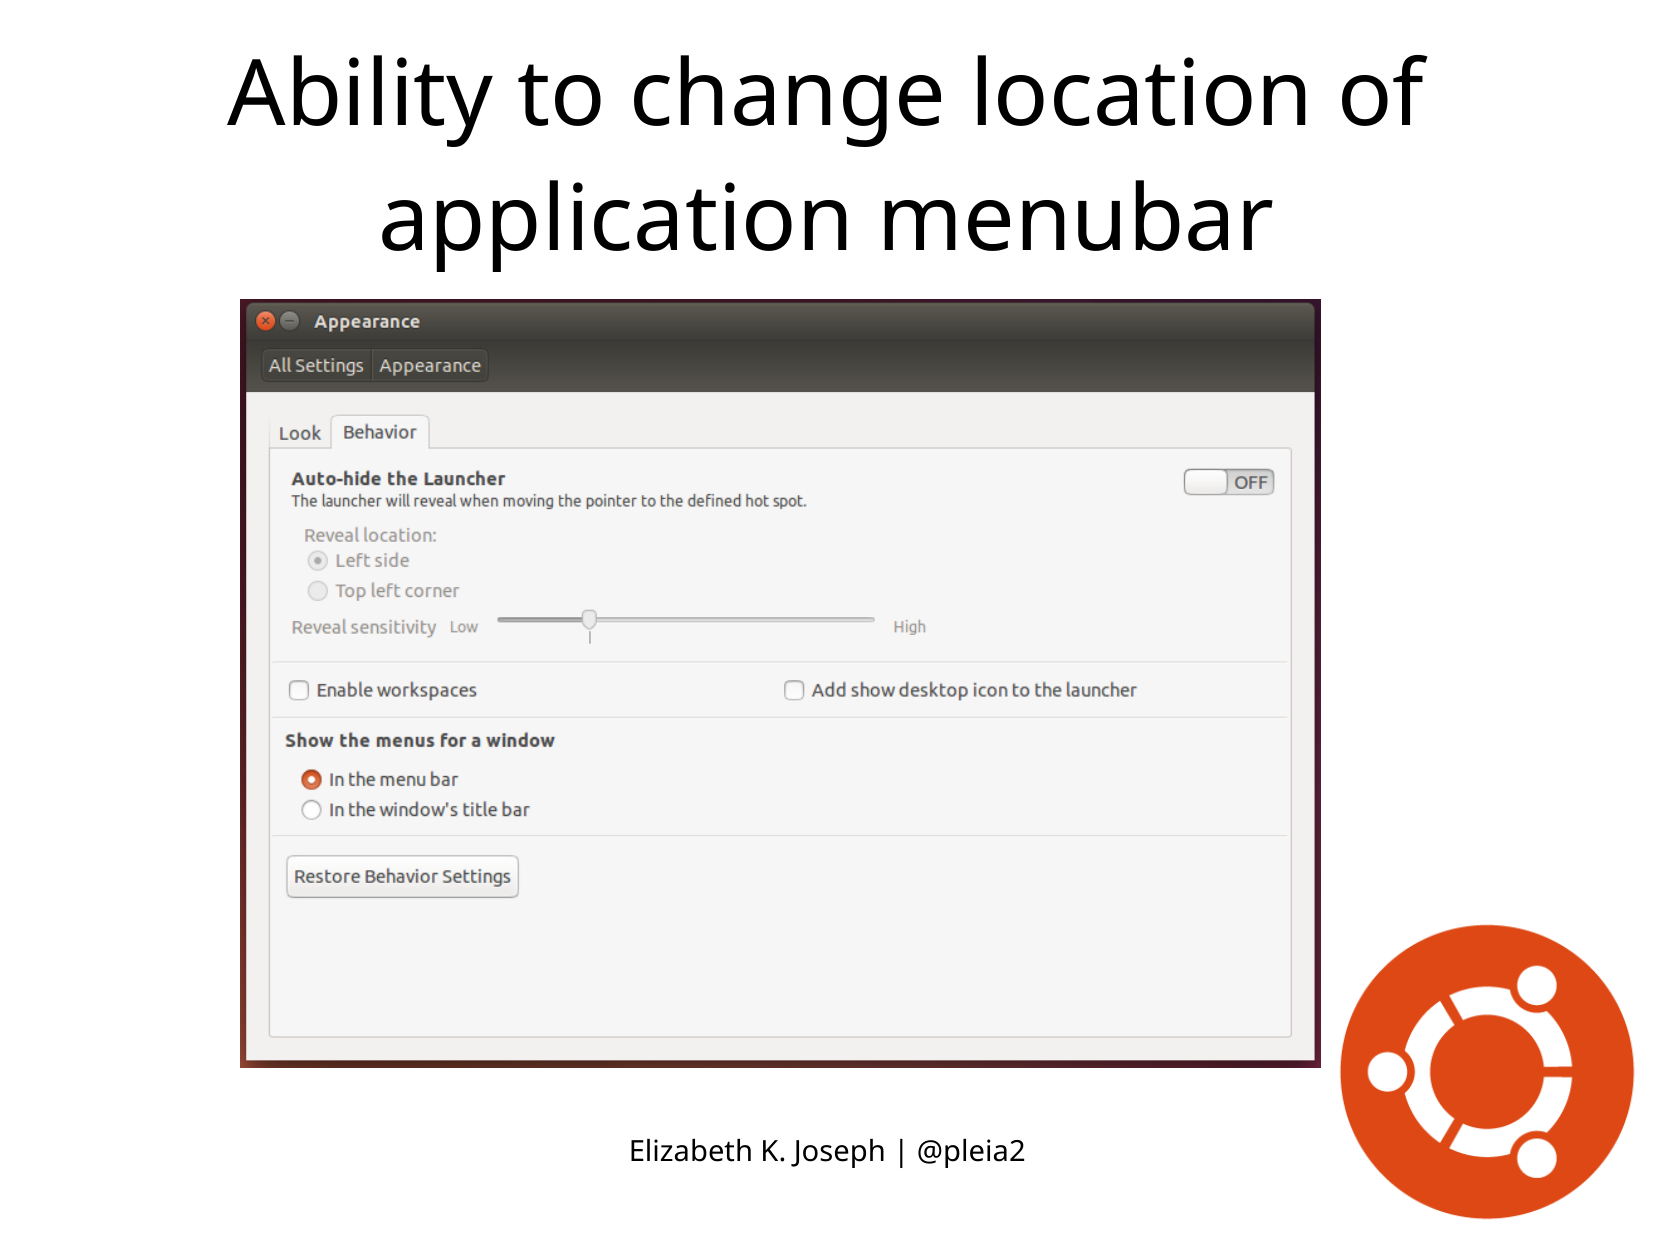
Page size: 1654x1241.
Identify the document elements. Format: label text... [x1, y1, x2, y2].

picture [0, 0, 1654, 1241]
title Ability to change location of application menubar [82, 49, 1571, 257]
